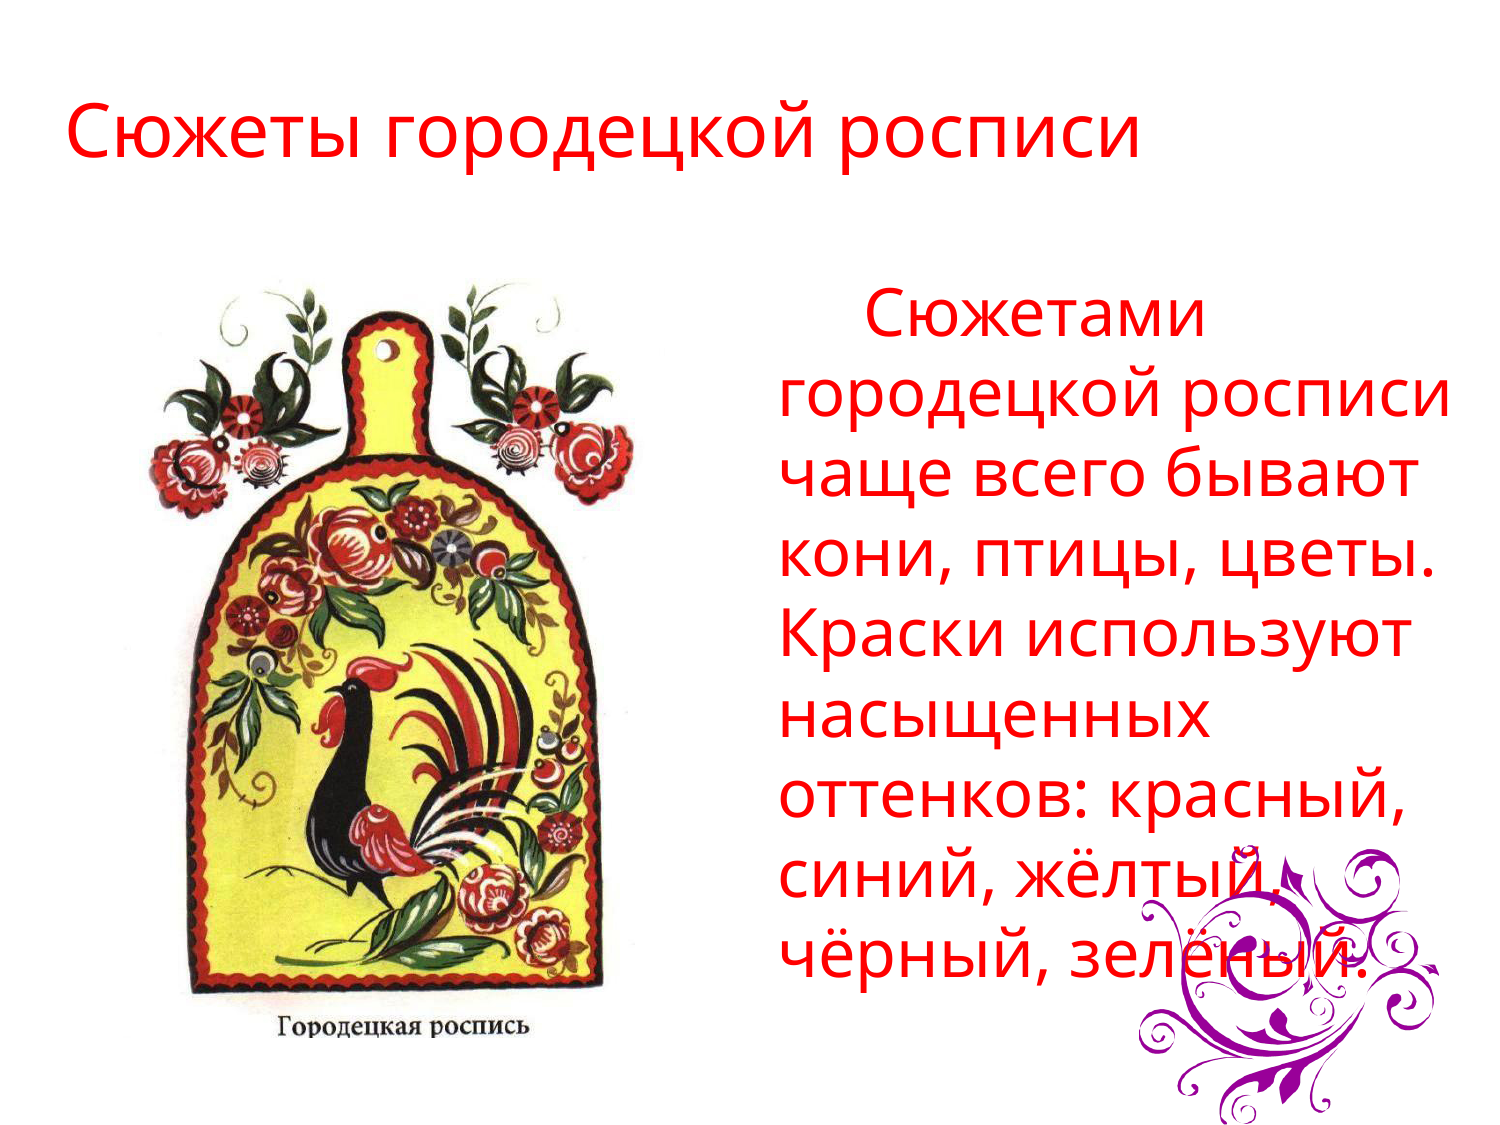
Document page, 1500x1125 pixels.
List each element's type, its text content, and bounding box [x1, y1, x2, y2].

picture [1139, 845, 1439, 1125]
picture [123, 262, 665, 1038]
list Сюжетами городецкой росписи чаще всего бывают кони, птицы, цветы. Краски используют насыщенных оттенков: красный, синий, жёлтый, чёрный, зелёный. [762, 262, 1475, 1038]
title Сюжеты городецкой росписи [49, 75, 1475, 213]
